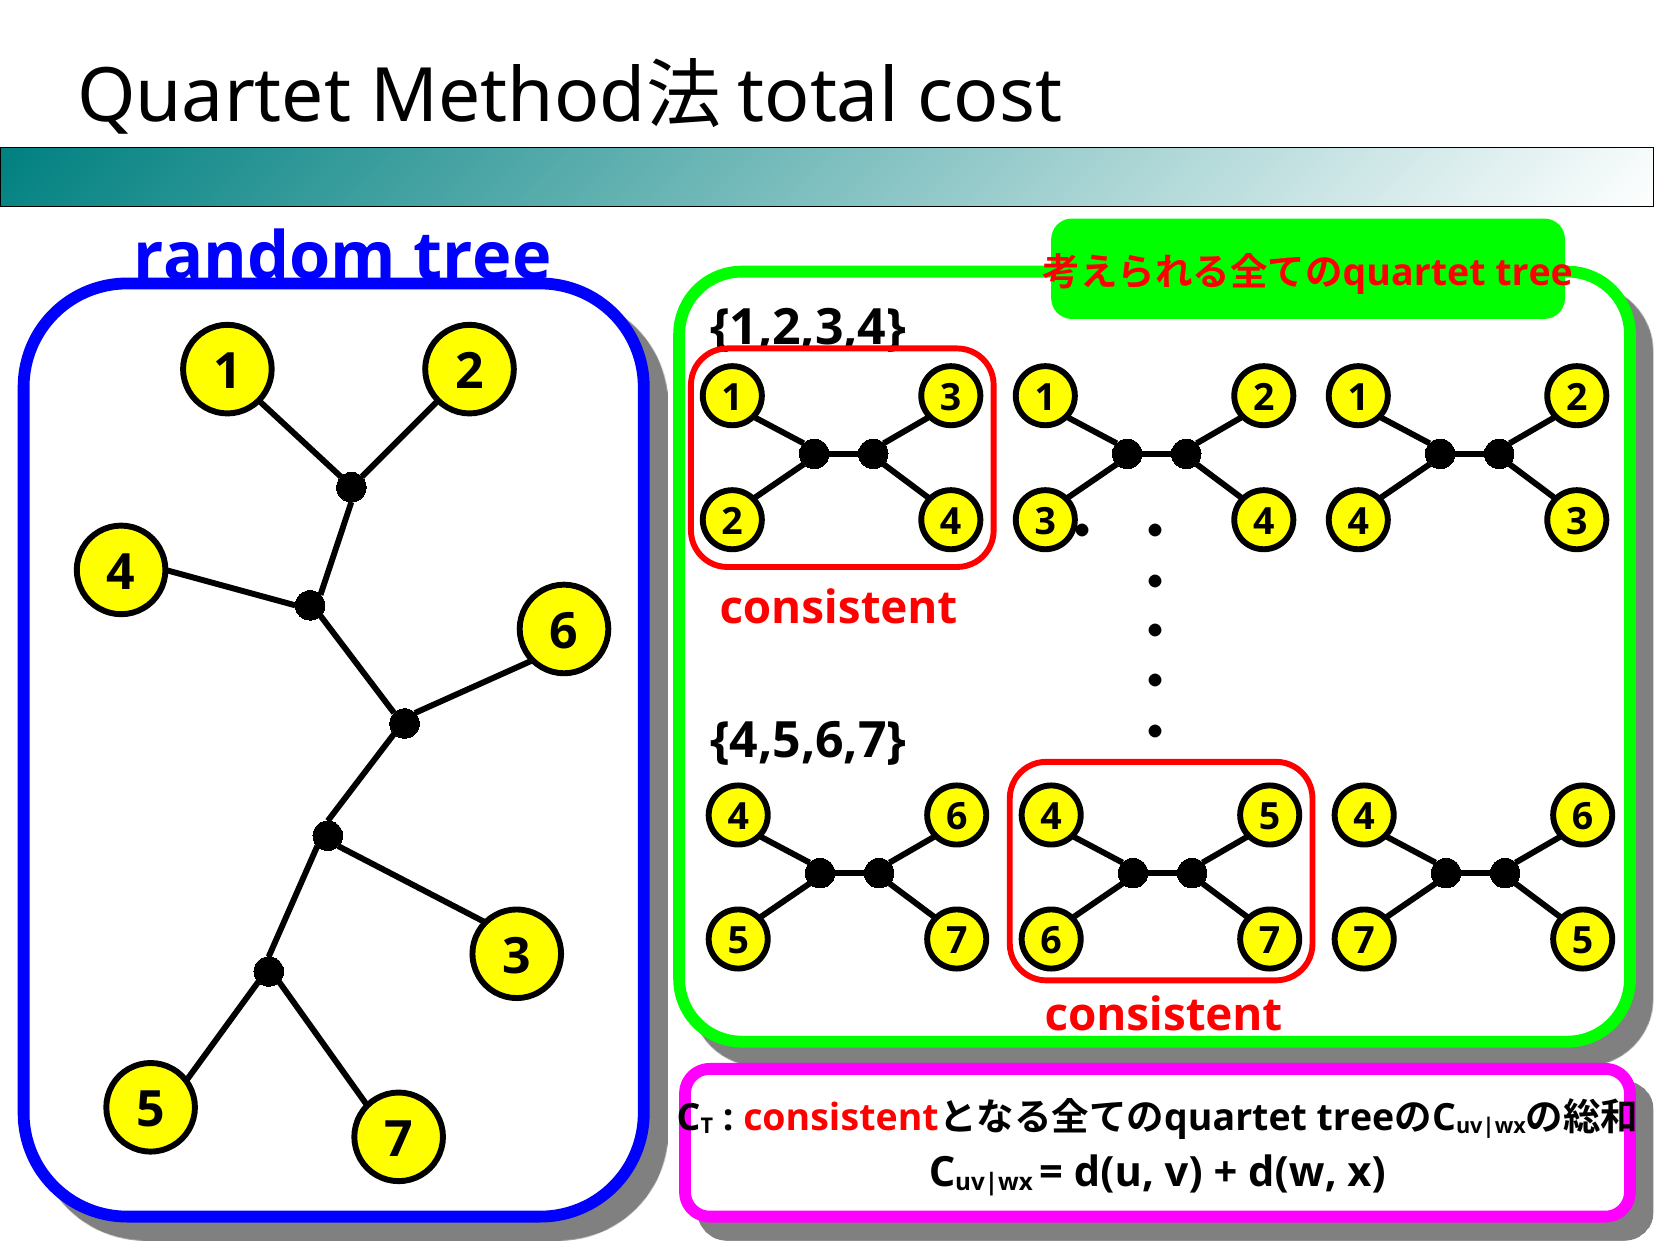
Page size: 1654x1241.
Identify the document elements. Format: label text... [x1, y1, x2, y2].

text_box random tree [138, 200, 547, 288]
text_box ・・・・・・ [1113, 566, 1199, 731]
text_box 3 [921, 366, 981, 426]
title Quartet Method法 total cost [77, 29, 1566, 149]
text_box 1 [1015, 366, 1075, 426]
text_box 4 [921, 490, 981, 550]
text_box 7 [354, 1092, 443, 1182]
text_box 3 [1015, 490, 1075, 550]
text_box 2 [1234, 366, 1294, 426]
text_box 5 [708, 909, 768, 969]
text_box 4 [1021, 785, 1081, 845]
text_box 5 [106, 1062, 195, 1152]
text_box {1,2,3,4} [695, 283, 923, 353]
text_box 4 [708, 785, 768, 845]
text_box 6 [519, 584, 609, 674]
text_box 5 [1240, 785, 1300, 845]
text_box 1 [1328, 366, 1388, 426]
text_box [694, 352, 990, 564]
text_box CT : consistentとなる全てのquartet treeのCuv|wxの総和 Cuv|wx = d(u, v) + d(w, x) [685, 1068, 1630, 1217]
text_box 7 [927, 909, 987, 969]
text_box 6 [927, 785, 987, 845]
text_box 1 [702, 366, 762, 426]
text_box [679, 271, 1630, 1042]
text_box {4,5,6,7} [695, 696, 923, 766]
text_box consistent [714, 568, 963, 632]
text_box 4 [76, 525, 166, 615]
text_box 考えられる全てのquartet tree [1057, 224, 1560, 314]
text_box 3 [1547, 490, 1607, 550]
text_box 6 [1553, 785, 1613, 845]
text_box 7 [1334, 909, 1394, 969]
text_box consistent [1039, 974, 1288, 1039]
text_box 5 [1553, 909, 1613, 969]
text_box [23, 283, 644, 1217]
text_box 3 [472, 909, 562, 999]
text_box 4 [1334, 785, 1394, 845]
text_box 1 [183, 324, 272, 414]
text_box 2 [702, 490, 762, 550]
text_box 6 [1021, 909, 1081, 969]
text_box 4 [1328, 490, 1388, 550]
text_box 7 [1240, 909, 1300, 969]
text_box 2 [1547, 366, 1607, 426]
text_box 2 [425, 324, 514, 414]
text_box 4 [1234, 490, 1294, 550]
